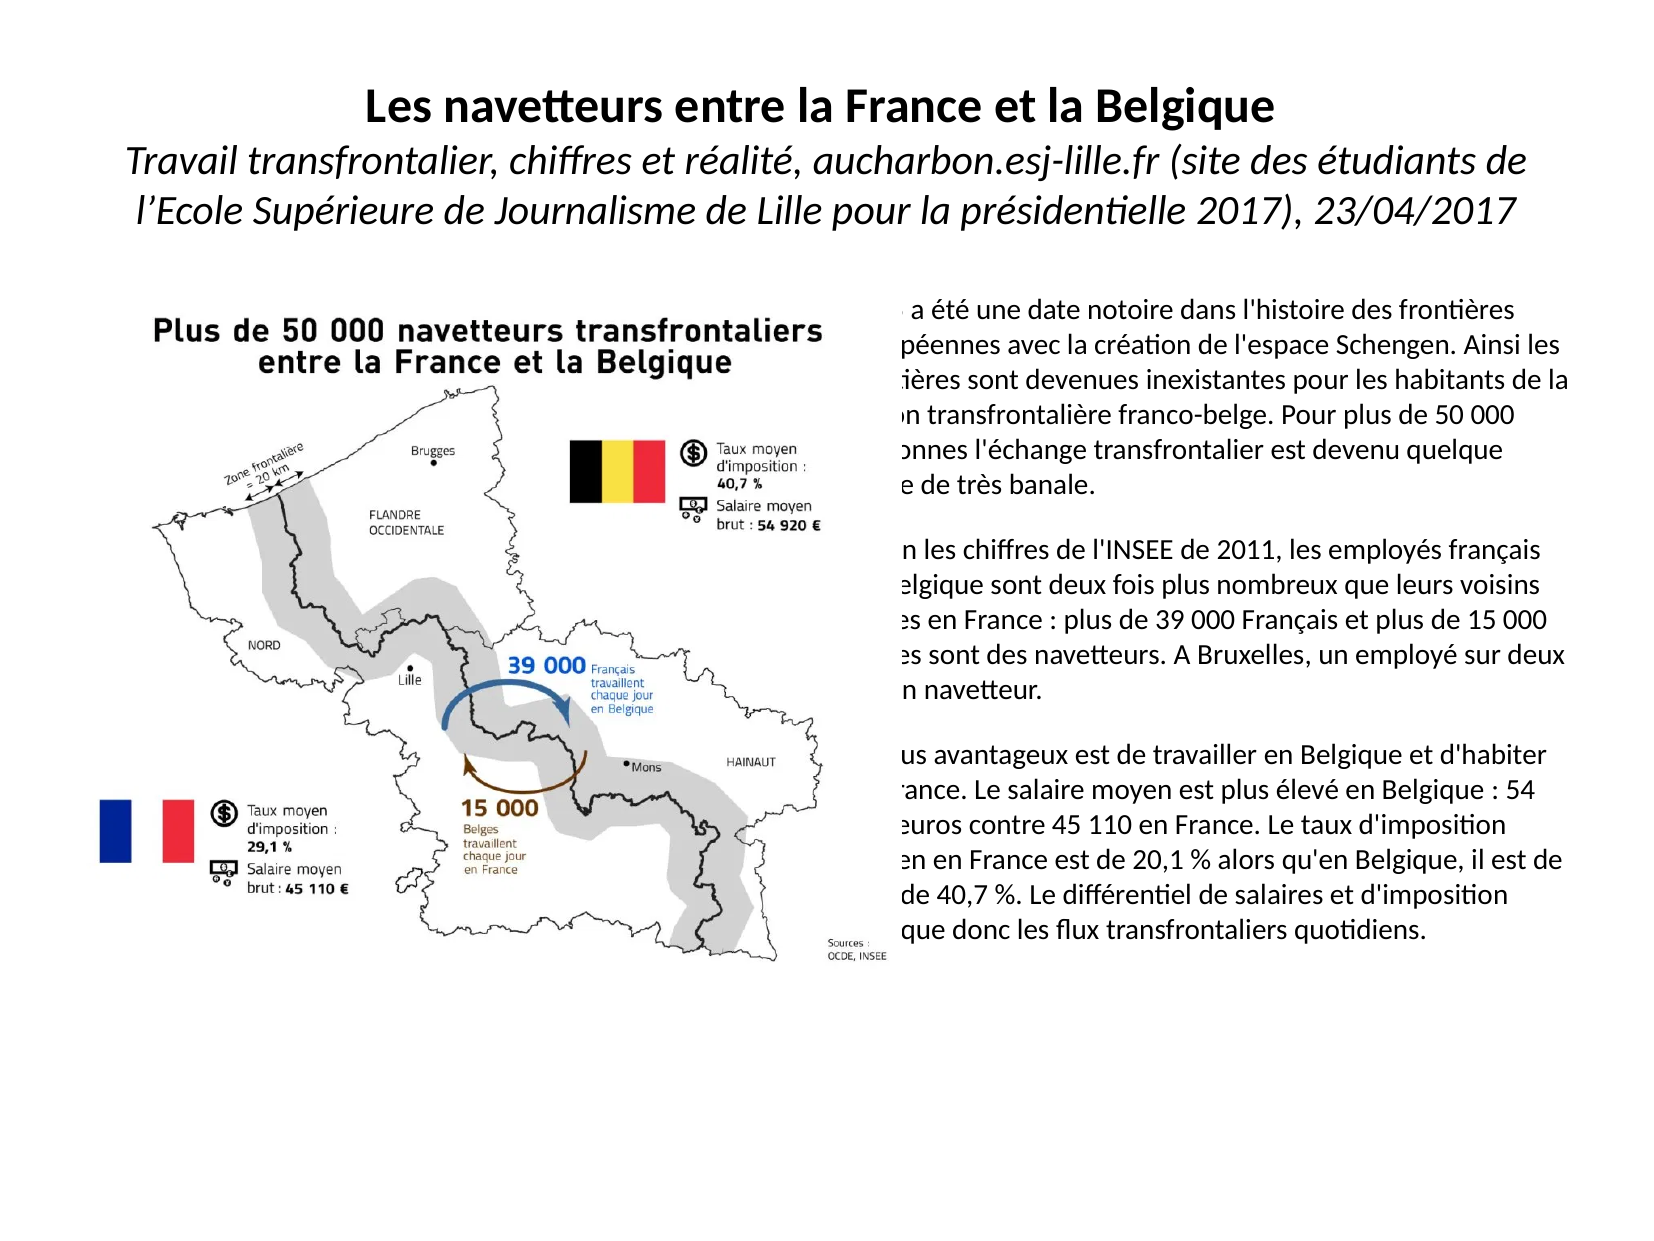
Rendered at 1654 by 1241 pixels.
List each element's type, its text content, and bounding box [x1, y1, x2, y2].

title Les navetteurs entre la France et la Belgique Travail transfrontalier, chiffres et réalité, aucharbon.esj-lille.fr (site des étudiants de l’Ecole Supérieure de Journalisme de Lille pour la présidentielle 2017), 23/04/2017 [82, 38, 1571, 268]
list 1995 a été une date notoire dans l'histoire des frontières européennes avec la création de l'espace Schengen. Ainsi les frontières sont devenues inexistantes pour les habitants de la région transfrontalière franco-belge. Pour plus de 50 000 personnes l'échange transfrontalier est devenu quelque chose de très banale. Selon les chiffres de l'INSEE de 2011, les employés français en Belgique sont deux fois plus nombreux que leurs voisins belges en France : plus de 39 000 Français et plus de 15 000 Belges sont des navetteurs. A Bruxelles, un employé sur deux est un navetteur. Le plus avantageux est de travailler en Belgique et d'habiter en France. Le salaire moyen est plus élevé en Belgique : 54 920 euros contre 45 110 en France. Le taux d'imposition moyen en France est de 20,1 % alors qu'en Belgique, il est de plus de 40,7 %. Le différentiel de salaires et d'imposition explique donc les flux transfrontaliers quotidiens. [845, 290, 1572, 1115]
picture [74, 300, 902, 971]
